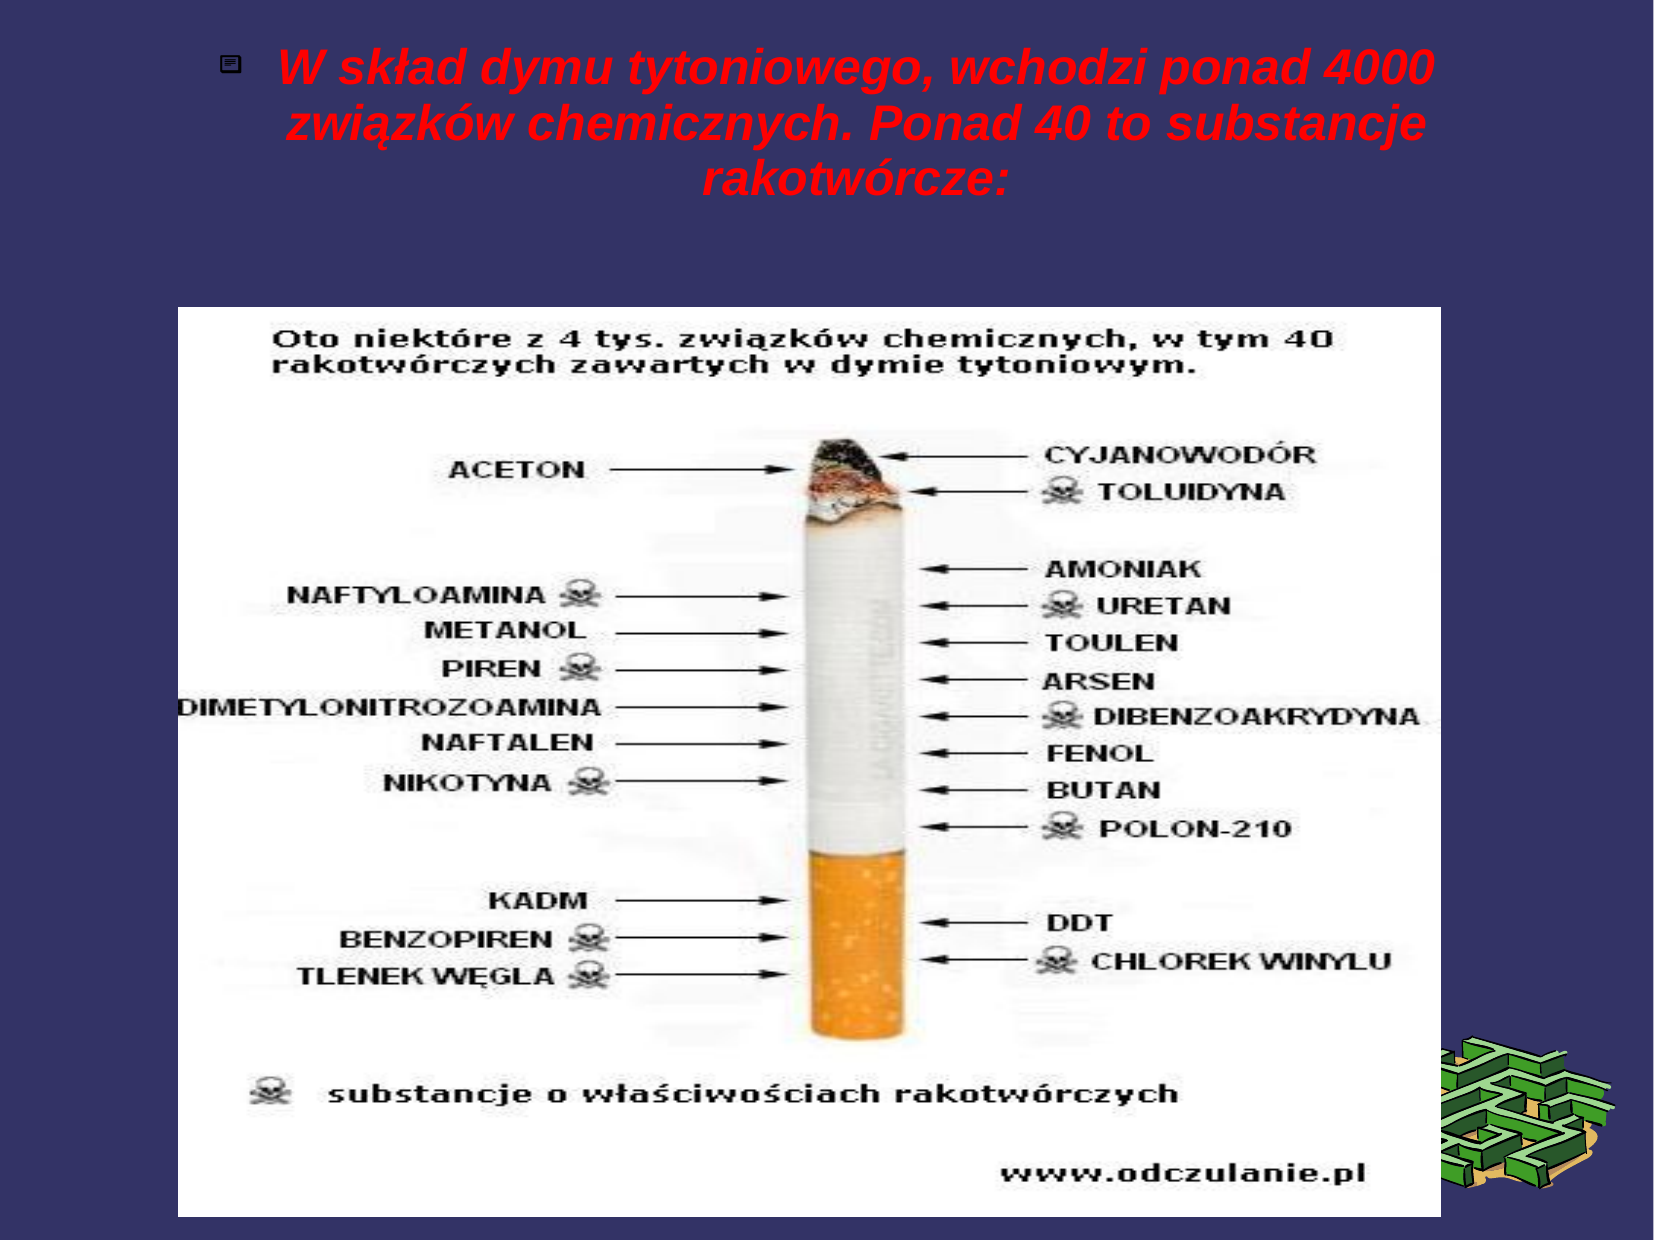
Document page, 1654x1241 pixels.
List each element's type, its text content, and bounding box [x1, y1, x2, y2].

picture [178, 307, 1441, 1217]
title W skład dymu tytoniowego, wchodzi ponad 4000 związków chemicznych. Ponad 40 to substancje rakotwórcze: [121, 19, 1534, 227]
